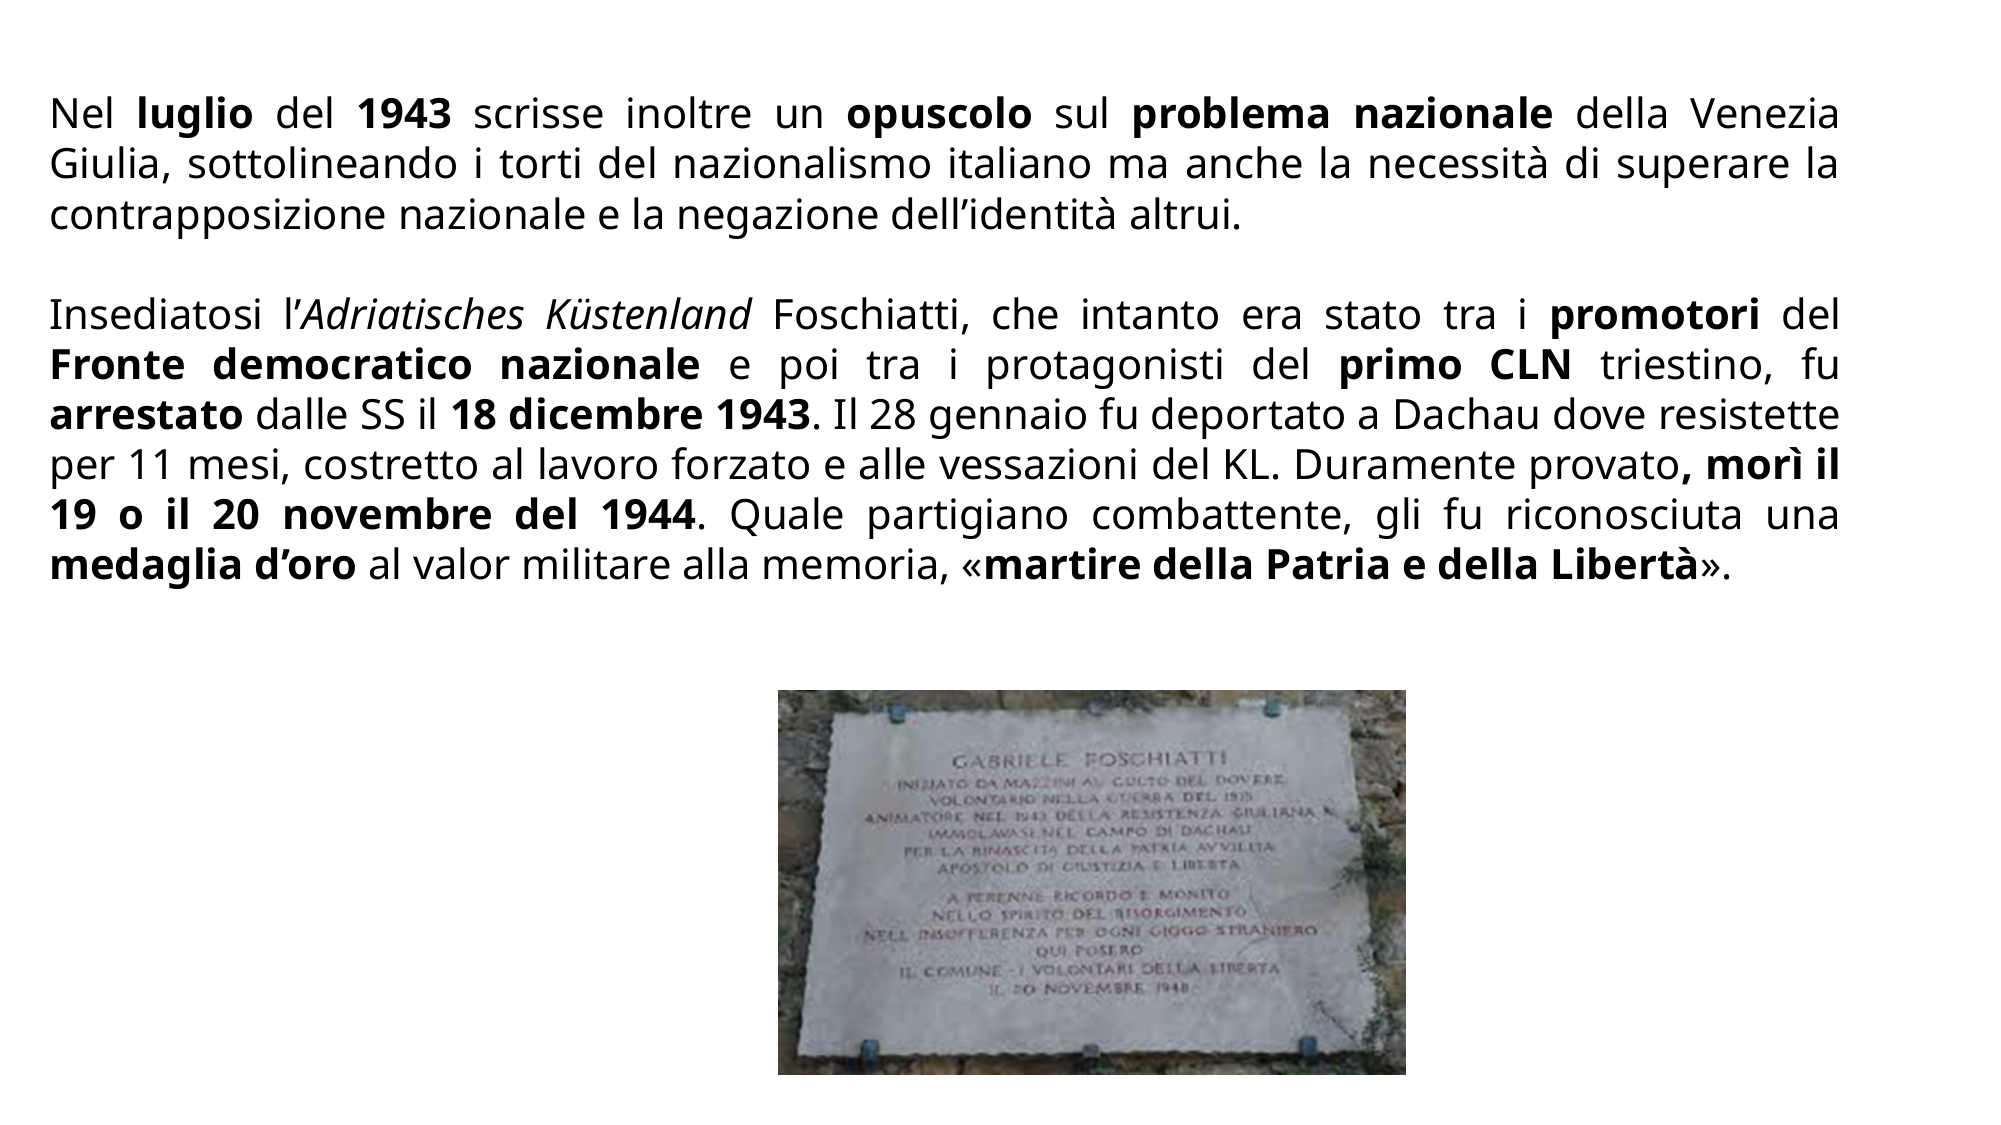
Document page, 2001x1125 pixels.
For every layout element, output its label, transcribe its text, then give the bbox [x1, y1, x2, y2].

text_box Nel luglio del 1943 scrisse inoltre un opuscolo sul problema nazionale della Venezia Giulia, sottolineando i torti del nazionalismo italiano ma anche la necessità di superare la contrapposizione nazionale e la negazione dell’identità altrui. Insediatosi l’Adriatisches Küstenland Foschiatti, che intanto era stato tra i promotori del Fronte democratico nazionale e poi tra i protagonisti del primo CLN triestino, fu arrestato dalle SS il 18 dicembre 1943. Il 28 gennaio fu deportato a Dachau dove resistette per 11 mesi, costretto al lavoro forzato e alle vessazioni del KL. Duramente provato, morì il 19 o il 20 novembre del 1944. Quale partigiano combattente, gli fu riconosciuta una medaglia d’oro al valor militare alla memoria, «martire della Patria e della Libertà». [34, 79, 1857, 600]
picture [778, 690, 1406, 1075]
